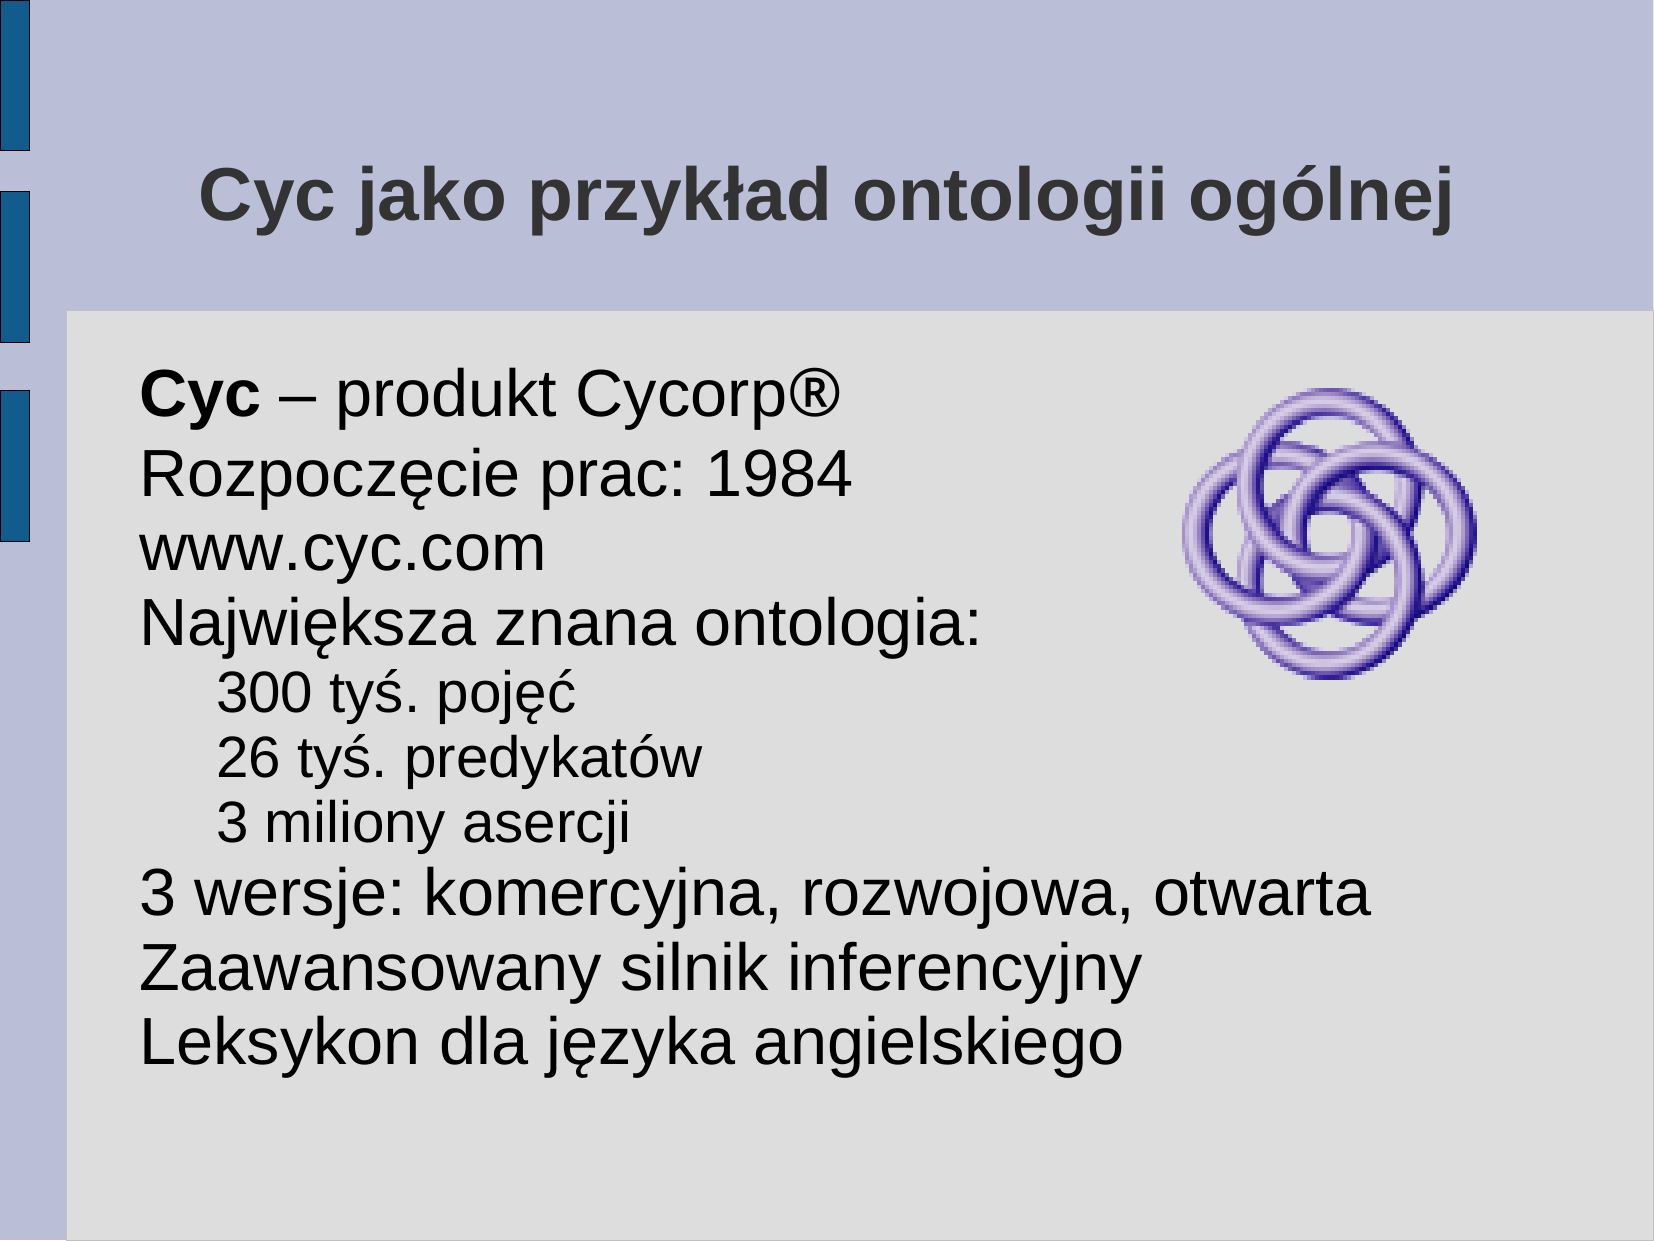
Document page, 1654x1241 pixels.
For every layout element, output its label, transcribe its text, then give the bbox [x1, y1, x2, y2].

list Cyc – produkt Cycorp® Rozpoczęcie prac: 1984 www.cyc.com Największa znana ontologia: 300 tyś. pojęć 26 tyś. predykatów 3 miliony asercji 3 wersje: komercyjna, rozwojowa, otwarta Zaawansowany silnik inferencyjny Leksykon dla języka angielskiego [121, 344, 1536, 1127]
picture [1182, 388, 1477, 680]
title Cyc jako przykład ontologii ogólnej [121, 91, 1534, 299]
